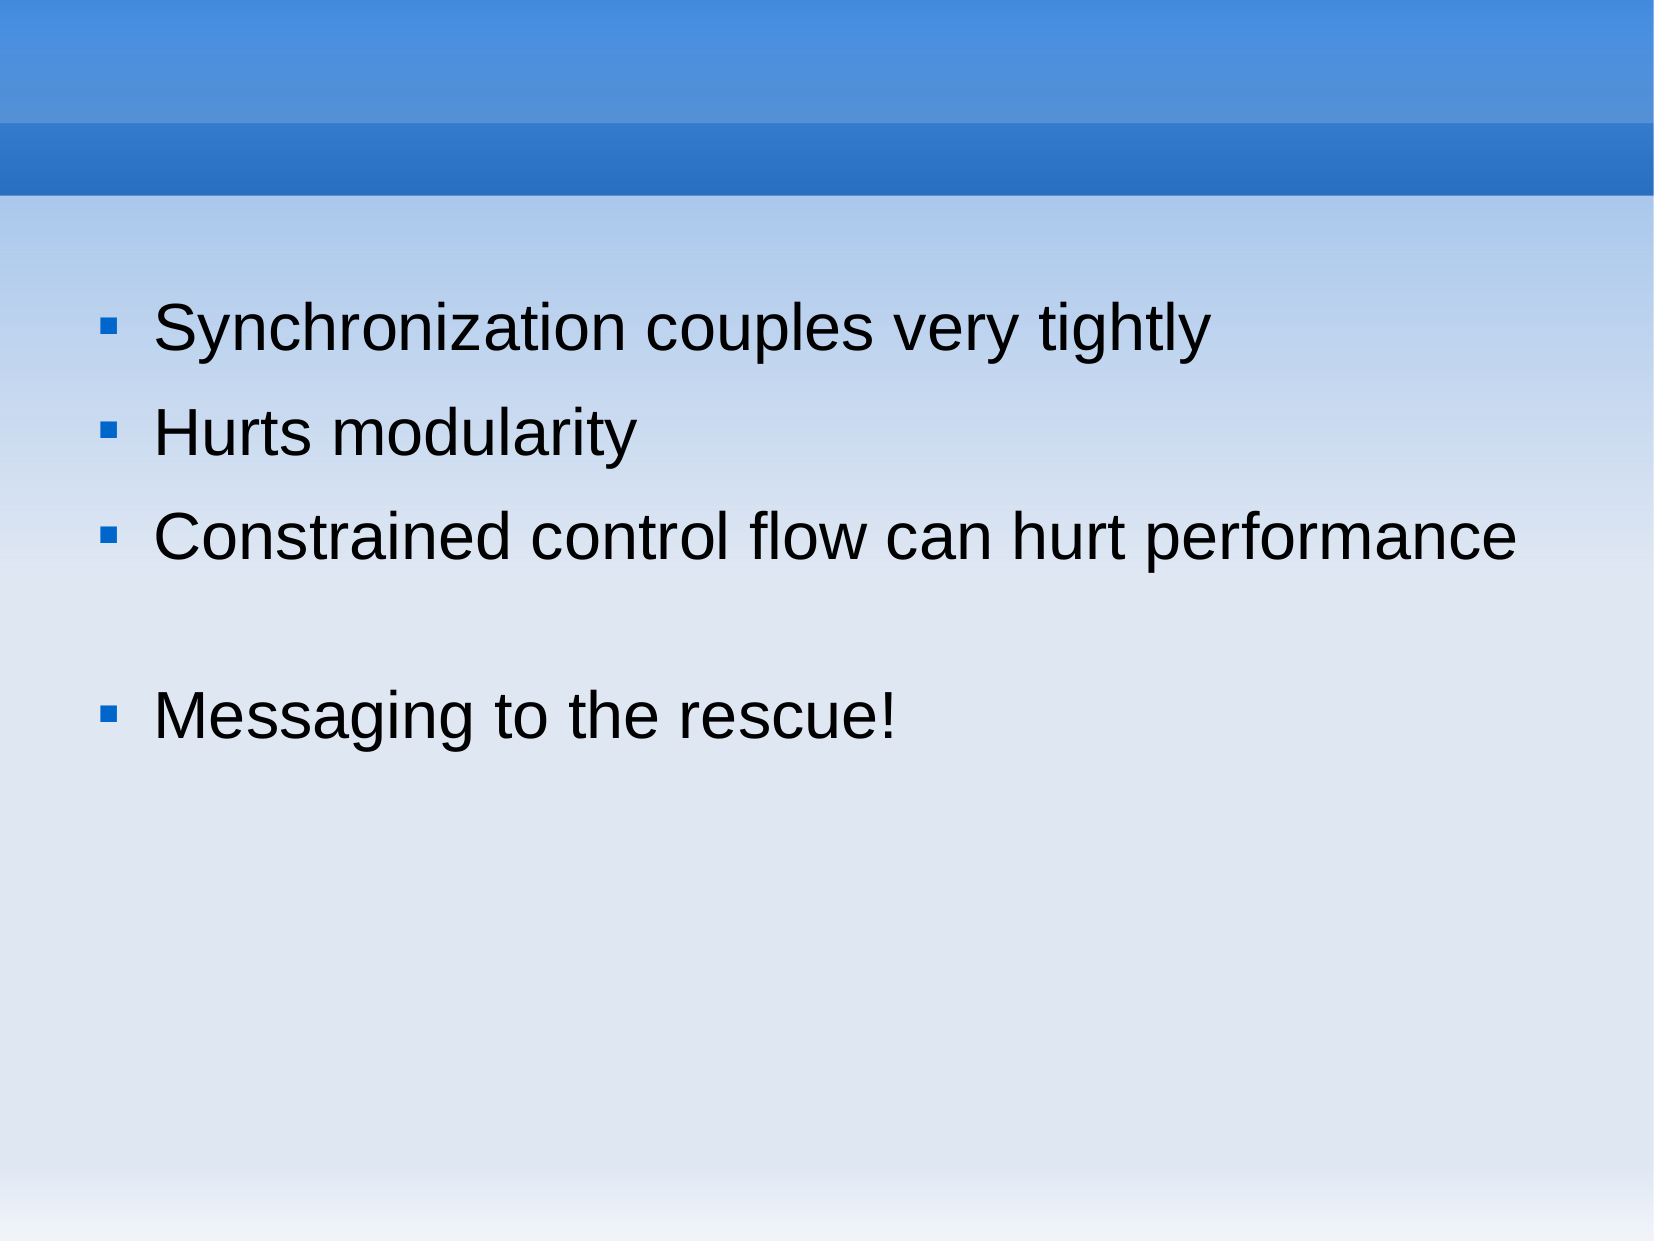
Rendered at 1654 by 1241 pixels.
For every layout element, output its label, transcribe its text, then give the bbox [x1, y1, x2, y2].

list Synchronization couples very tightly Hurts modularity Constrained control flow can hurt performance Messaging to the rescue! [82, 290, 1571, 1094]
picture [0, 0, 1654, 1241]
